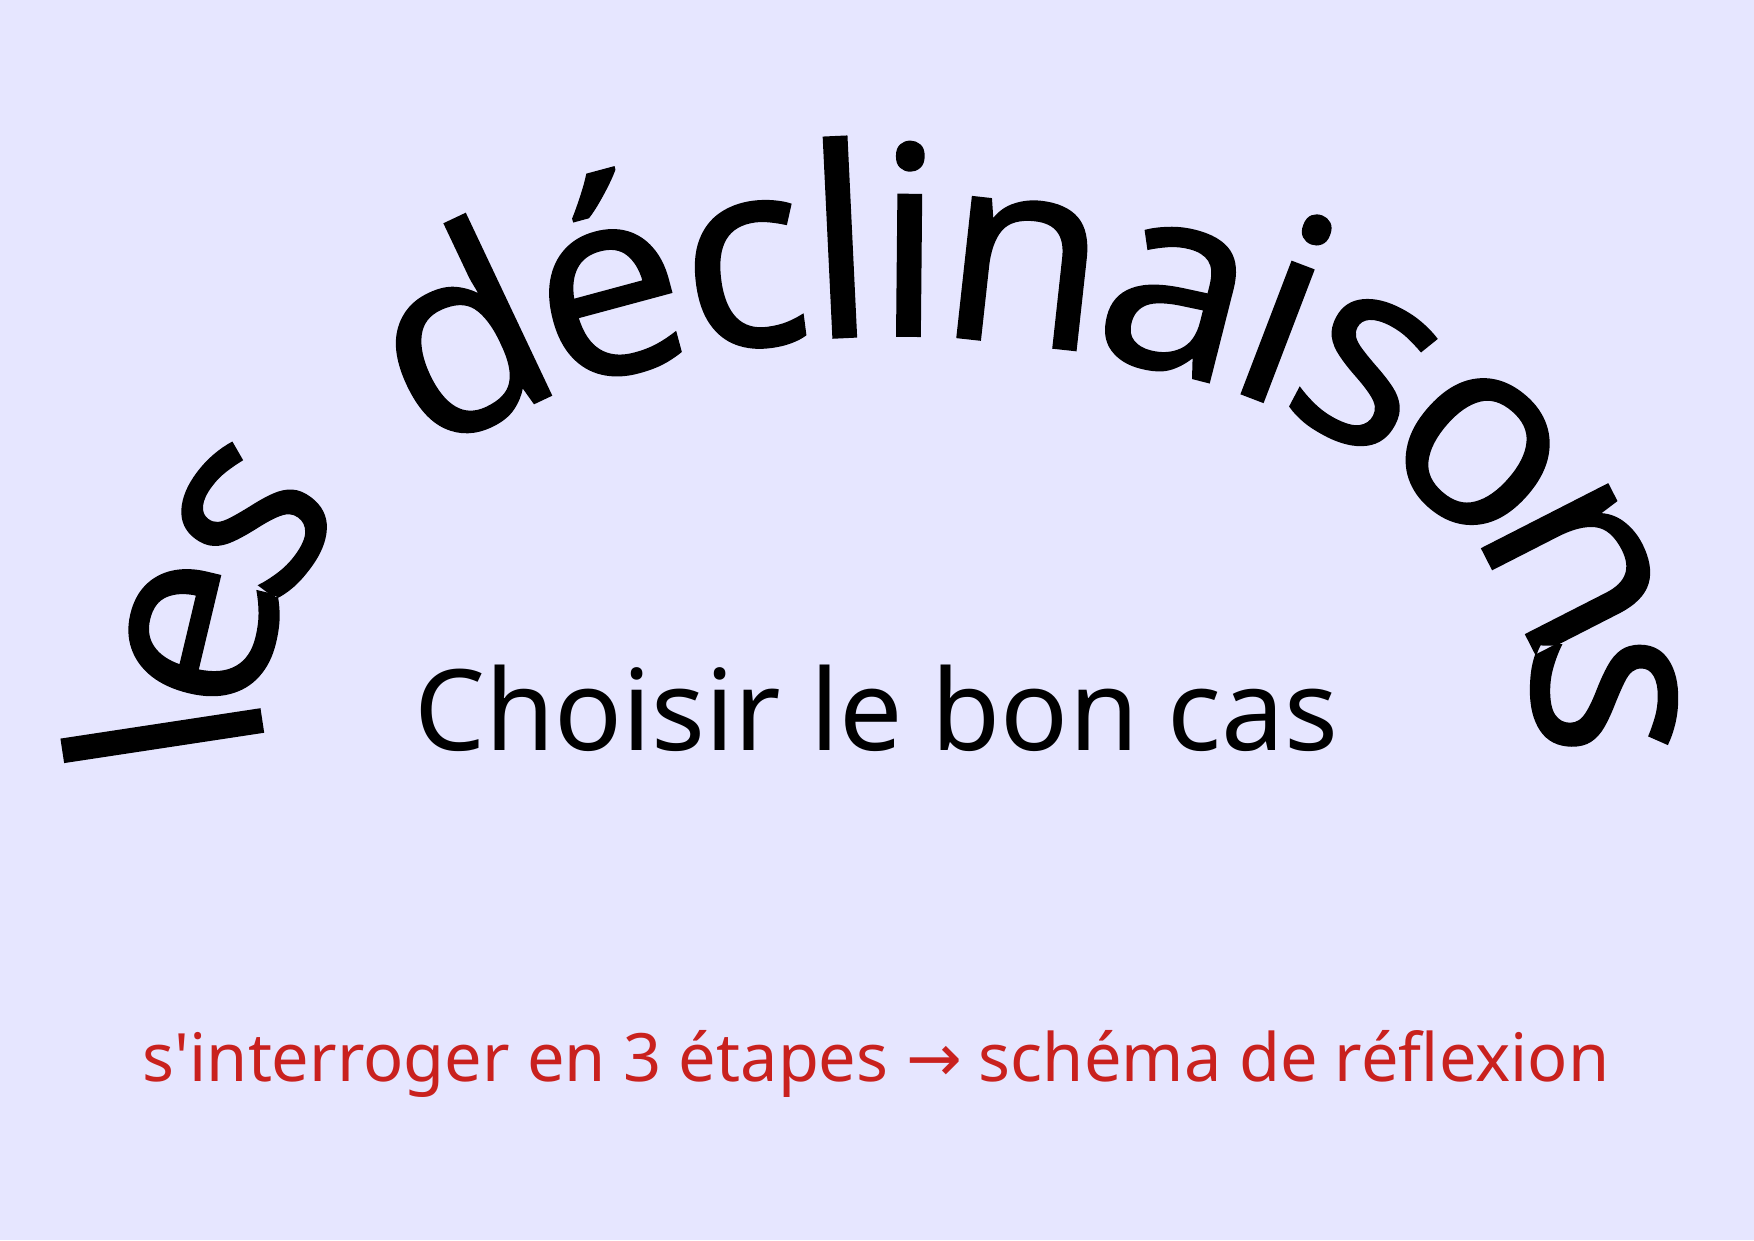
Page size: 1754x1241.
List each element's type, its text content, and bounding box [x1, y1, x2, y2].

text_box les déclinaisons [1105, 227, 1236, 383]
text_box les déclinaisons [1406, 378, 1549, 525]
text_box les déclinaisons [129, 442, 327, 696]
text_box Choisir le bon cas [380, 548, 1374, 867]
text_box les déclinaisons [823, 136, 857, 338]
text_box les déclinaisons [396, 213, 552, 433]
text_box s'interroger en 3 étapes → schéma de réflexion [136, 1004, 1618, 1108]
text_box les déclinaisons [572, 167, 615, 222]
text_box les déclinaisons [957, 196, 1087, 351]
text_box les déclinaisons [549, 229, 681, 376]
text_box les déclinaisons [1302, 215, 1331, 245]
text_box les déclinaisons [896, 194, 922, 337]
text_box les déclinaisons [1481, 484, 1678, 746]
text_box les déclinaisons [1241, 261, 1314, 403]
text_box les déclinaisons [1290, 299, 1437, 446]
text_box les déclinaisons [896, 141, 924, 171]
text_box les déclinaisons [695, 200, 806, 349]
text_box les déclinaisons [61, 709, 264, 763]
